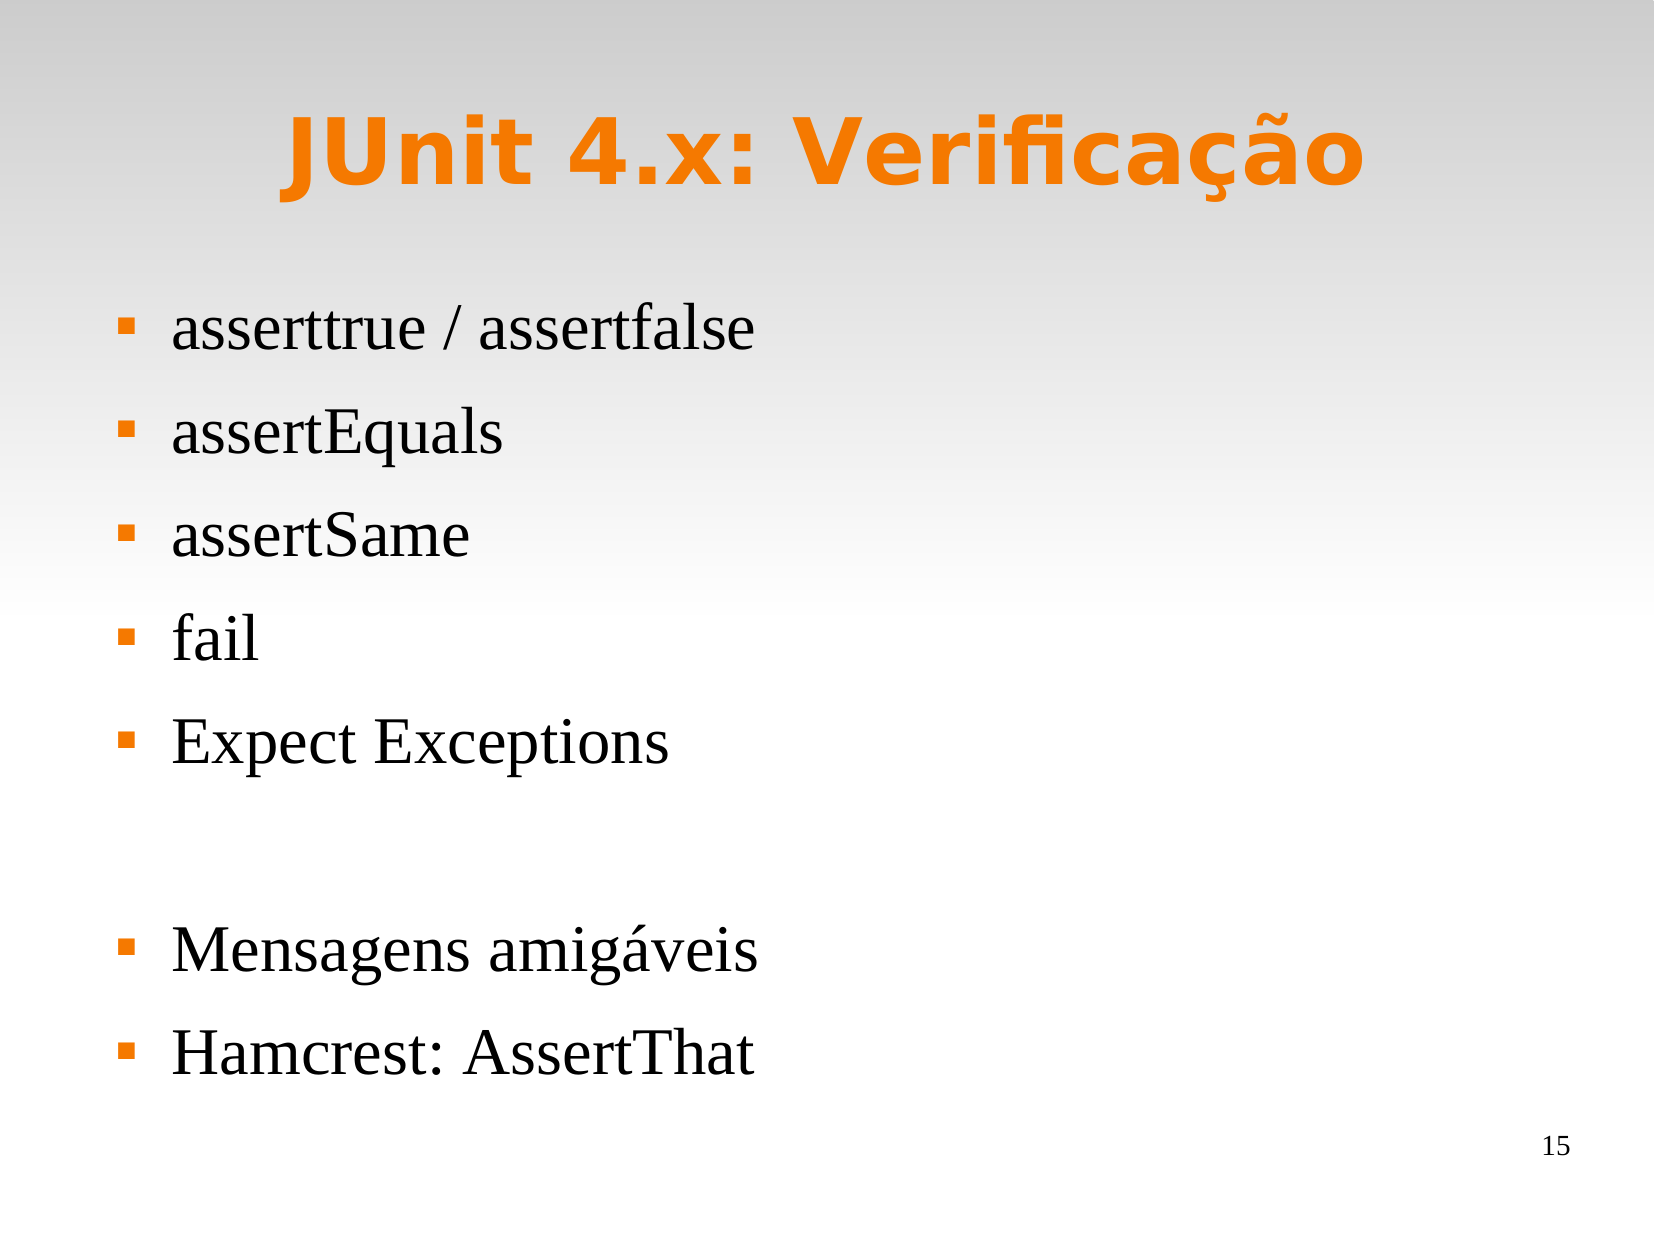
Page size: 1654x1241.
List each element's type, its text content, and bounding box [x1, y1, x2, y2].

list asserttrue / assertfalse assertEquals assertSame fail Expect Exceptions Mensagens amigáveis Hamcrest: AssertThat [82, 290, 1571, 1144]
title JUnit 4.x: Verificação [82, 49, 1571, 257]
